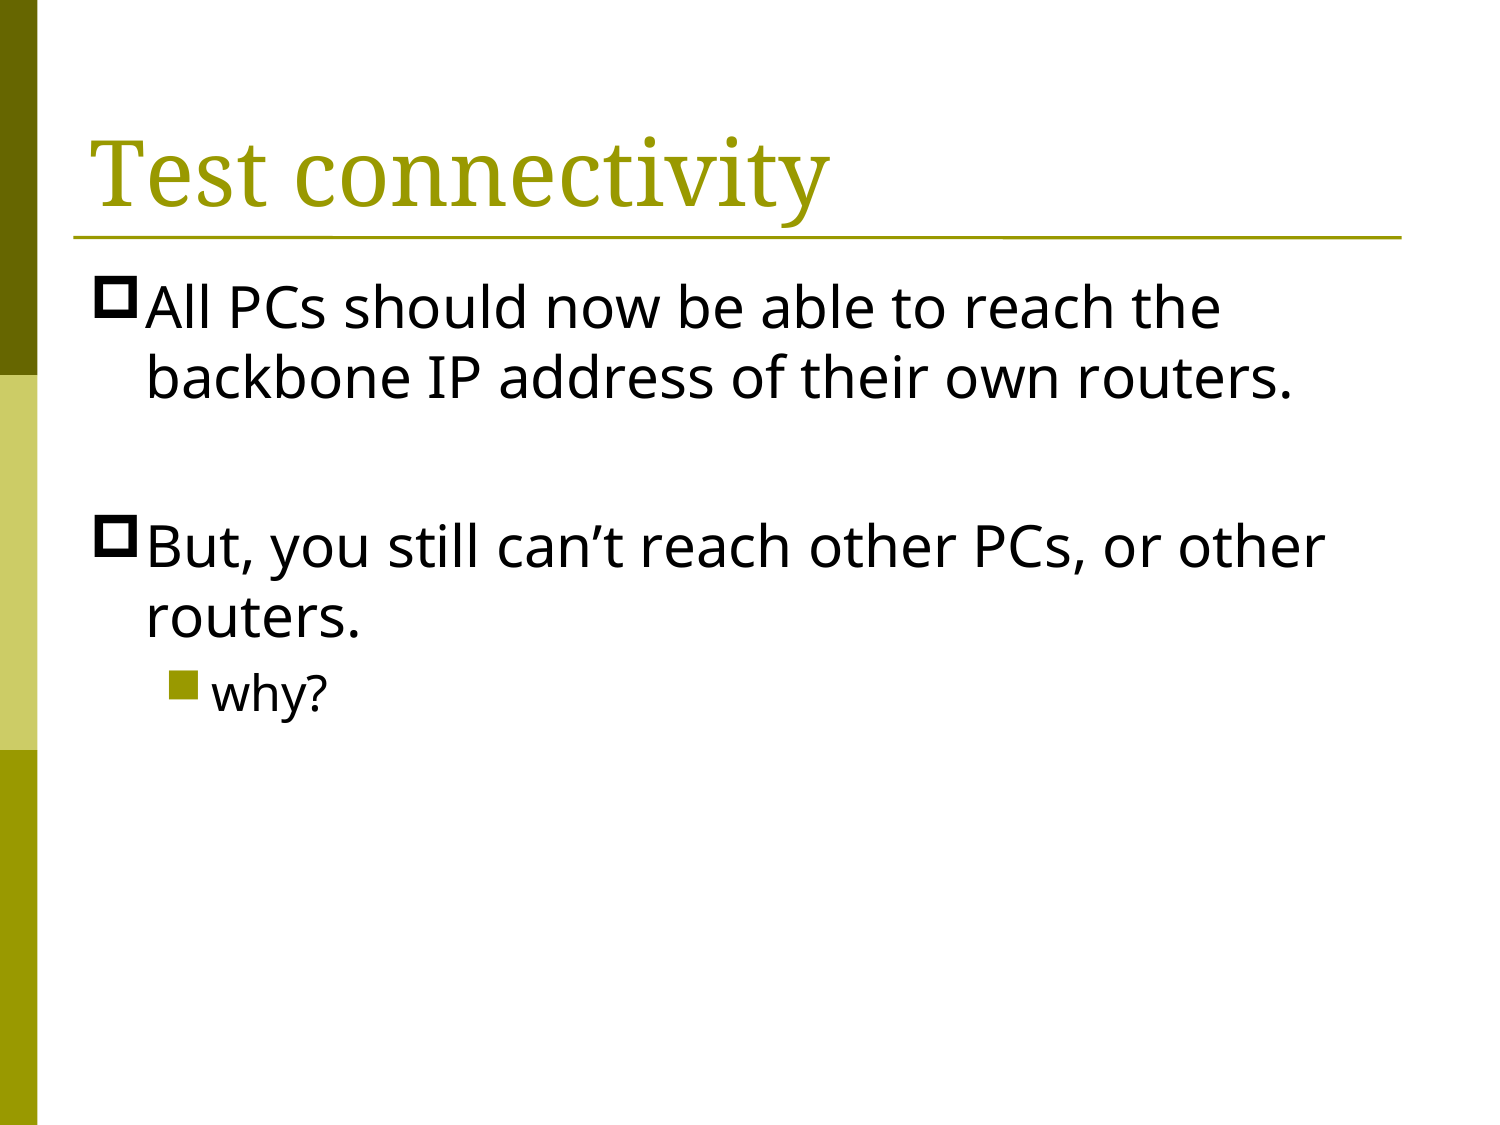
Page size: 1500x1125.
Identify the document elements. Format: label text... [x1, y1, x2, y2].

text_box Test connectivity [75, 45, 1426, 233]
text_box All PCs should now be able to reach the backbone IP address of their own routers. But, you still can’t reach other PCs, or other routers. why? [75, 262, 1426, 1006]
